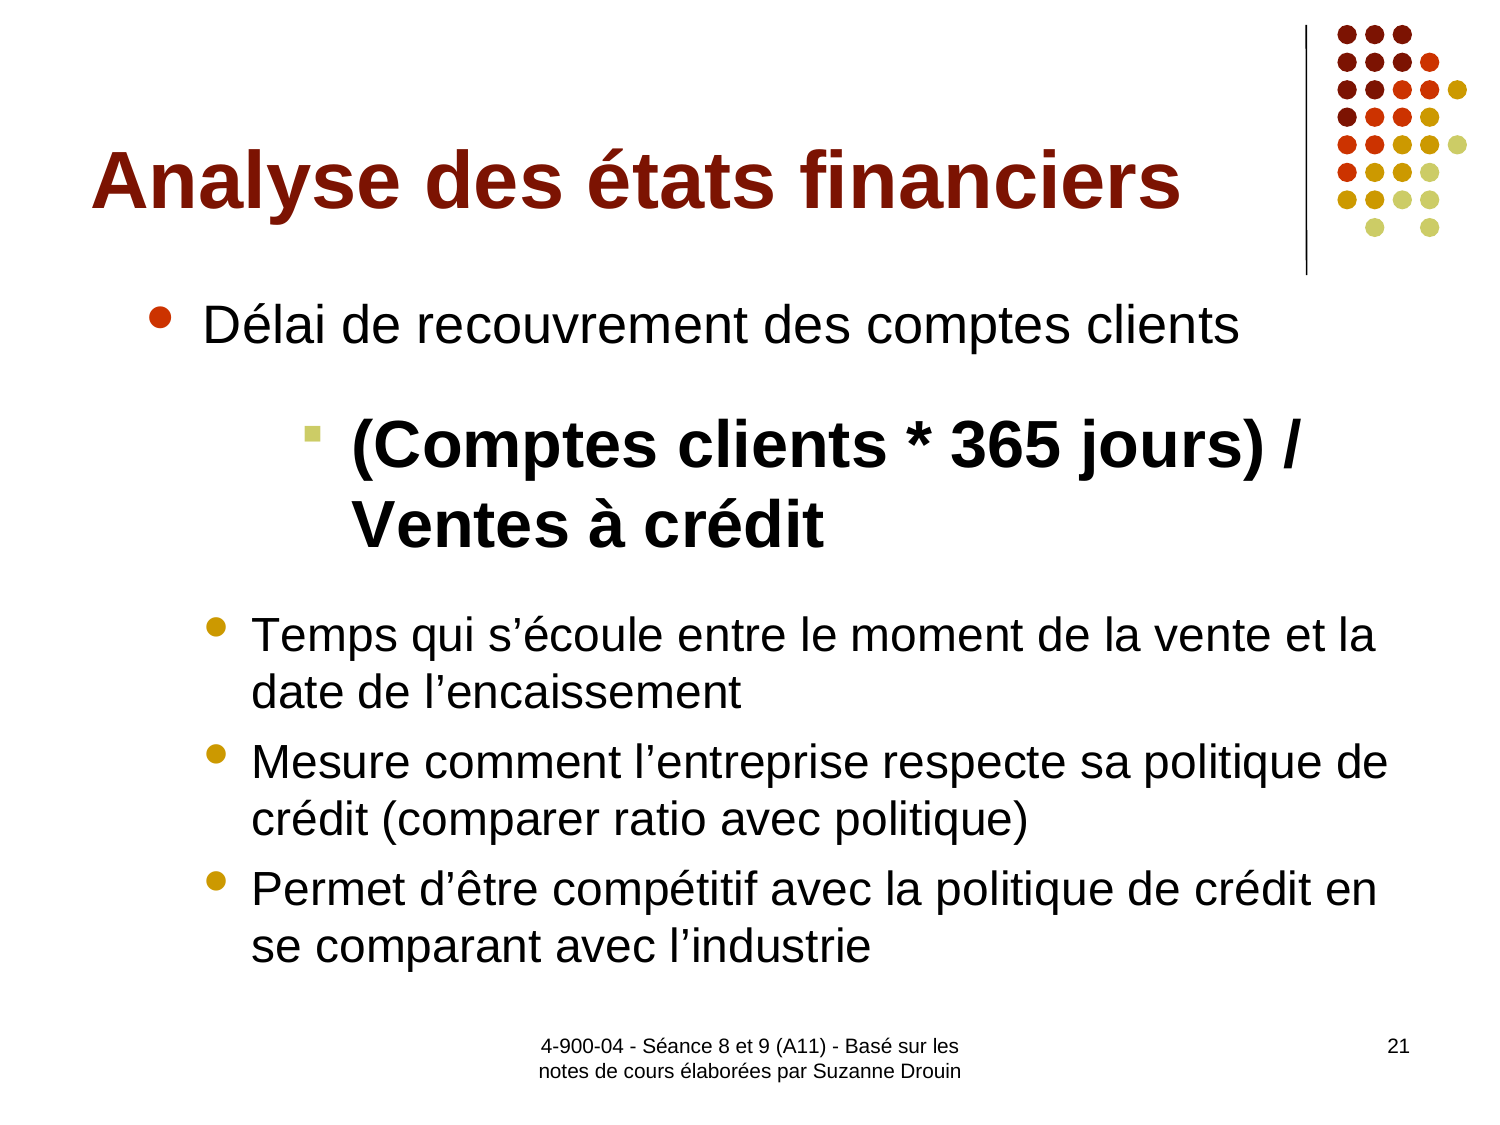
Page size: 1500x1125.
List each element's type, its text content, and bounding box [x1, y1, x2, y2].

text_box 4-900-04 - Séance 8 et 9 (A11) - Basé sur les notes de cours élaborées par Suzanne Drouin [512, 1025, 988, 1101]
text_box Délai de recouvrement des comptes clients (Comptes clients * 365 jours) / Ventes à crédit Temps qui s’écoule entre le moment de la vente et la date de l’encaissement Mesure comment l’entreprise respecte sa politique de crédit (comparer ratio avec politique) Permet d’être compétitif avec la politique de crédit en se comparant avec l’industrie [75, 282, 1426, 1006]
text_box Analyse des états financiers [74, 20, 1313, 233]
text_box <numéro> [1074, 1025, 1426, 1101]
